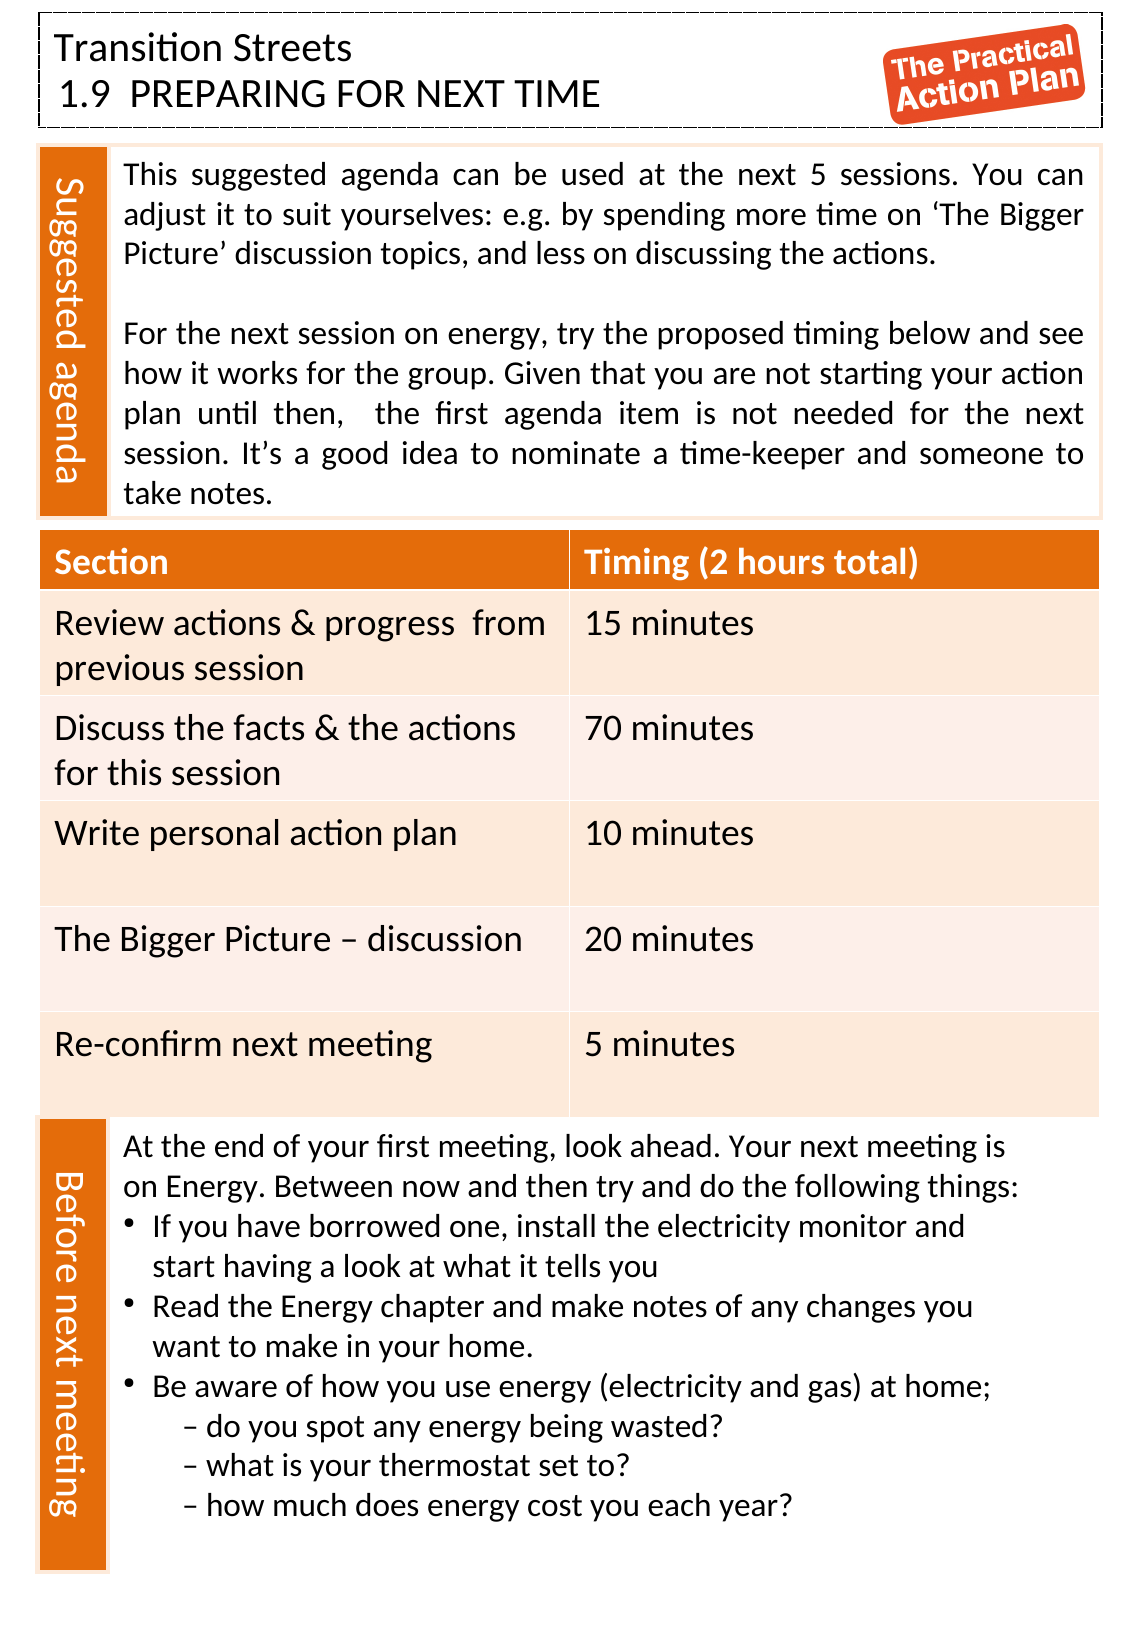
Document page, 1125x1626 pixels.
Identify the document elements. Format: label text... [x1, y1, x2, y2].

picture [870, 24, 1102, 128]
table_cell The Bigger Picture – discussion [40, 907, 569, 1011]
table_cell 15 minutes [570, 591, 1099, 695]
table_cell 70 minutes [570, 696, 1099, 800]
text_box At the end of your first meeting, look ahead. Your next meeting is on Energy. Between now and then try and do the following things: If you have borrowed one, install the electricity monitor and start having a look at what it tells you Read the Energy chapter and make notes of any changes you want to make in your home. Be aware of how you use energy (electricity and gas) at home; – do you spot any energy being wasted? – what is your thermostat set to? – how much does energy cost you each year? [108, 1116, 1082, 1565]
table_cell Re-confirm next meeting [40, 1012, 569, 1116]
table_cell 10 minutes [570, 801, 1099, 906]
text_box This suggested agenda can be used at the next 5 sessions. You can adjust it to suit yourselves: e.g. by spending more time on ‘The Bigger Picture’ discussion topics, and less on discussing the actions. For the next session on energy, try the proposed timing below and see how it works for the group. Given that you are not starting your action plan until then, the first agenda item is not needed for the next session. It’s a good idea to nominate a time-keeper and someone to take notes. [109, 145, 1101, 518]
text_box 1.9 PREPARING FOR NEXT TIME [33, 58, 785, 124]
text_box Before next meeting [37, 1116, 109, 1572]
table_cell 20 minutes [570, 907, 1099, 1011]
table_cell Review actions & progress from previous session [40, 591, 569, 695]
text_box Suggested agenda [37, 145, 109, 518]
table_header Section [40, 530, 569, 589]
table_header Timing (2 hours total) [570, 530, 1099, 589]
table_cell Write personal action plan [40, 801, 569, 906]
table_cell 5 minutes [570, 1012, 1099, 1117]
table_cell Discuss the facts & the actions for this session [40, 696, 569, 800]
